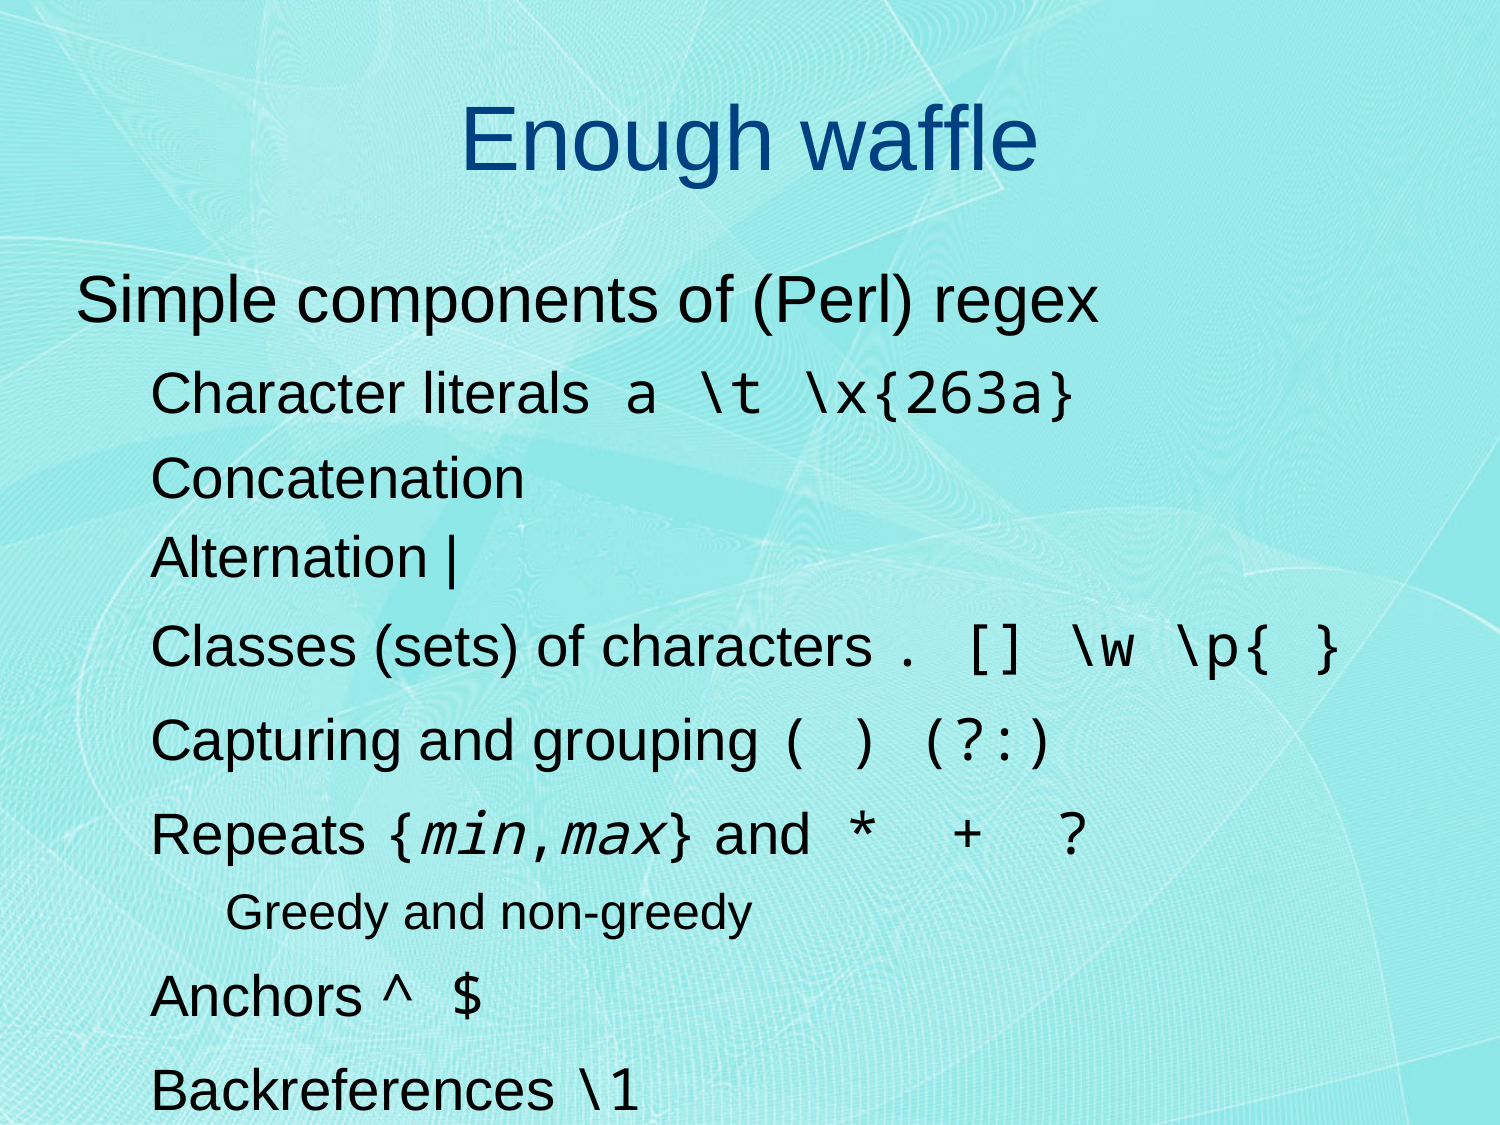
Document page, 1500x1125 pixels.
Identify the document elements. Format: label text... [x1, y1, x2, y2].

picture [0, 0, 1500, 1125]
list Simple components of (Perl) regex Character literals a \t \x{263a} Concatenation Alternation | Classes (sets) of characters . [] \w \p{ } Capturing and grouping ( ) (?:) Repeats {min,max} and * + ? Greedy and non-greedy Anchors ^ $ Backreferences \1 [75, 262, 1426, 1040]
title Enough waffle [75, 52, 1426, 226]
